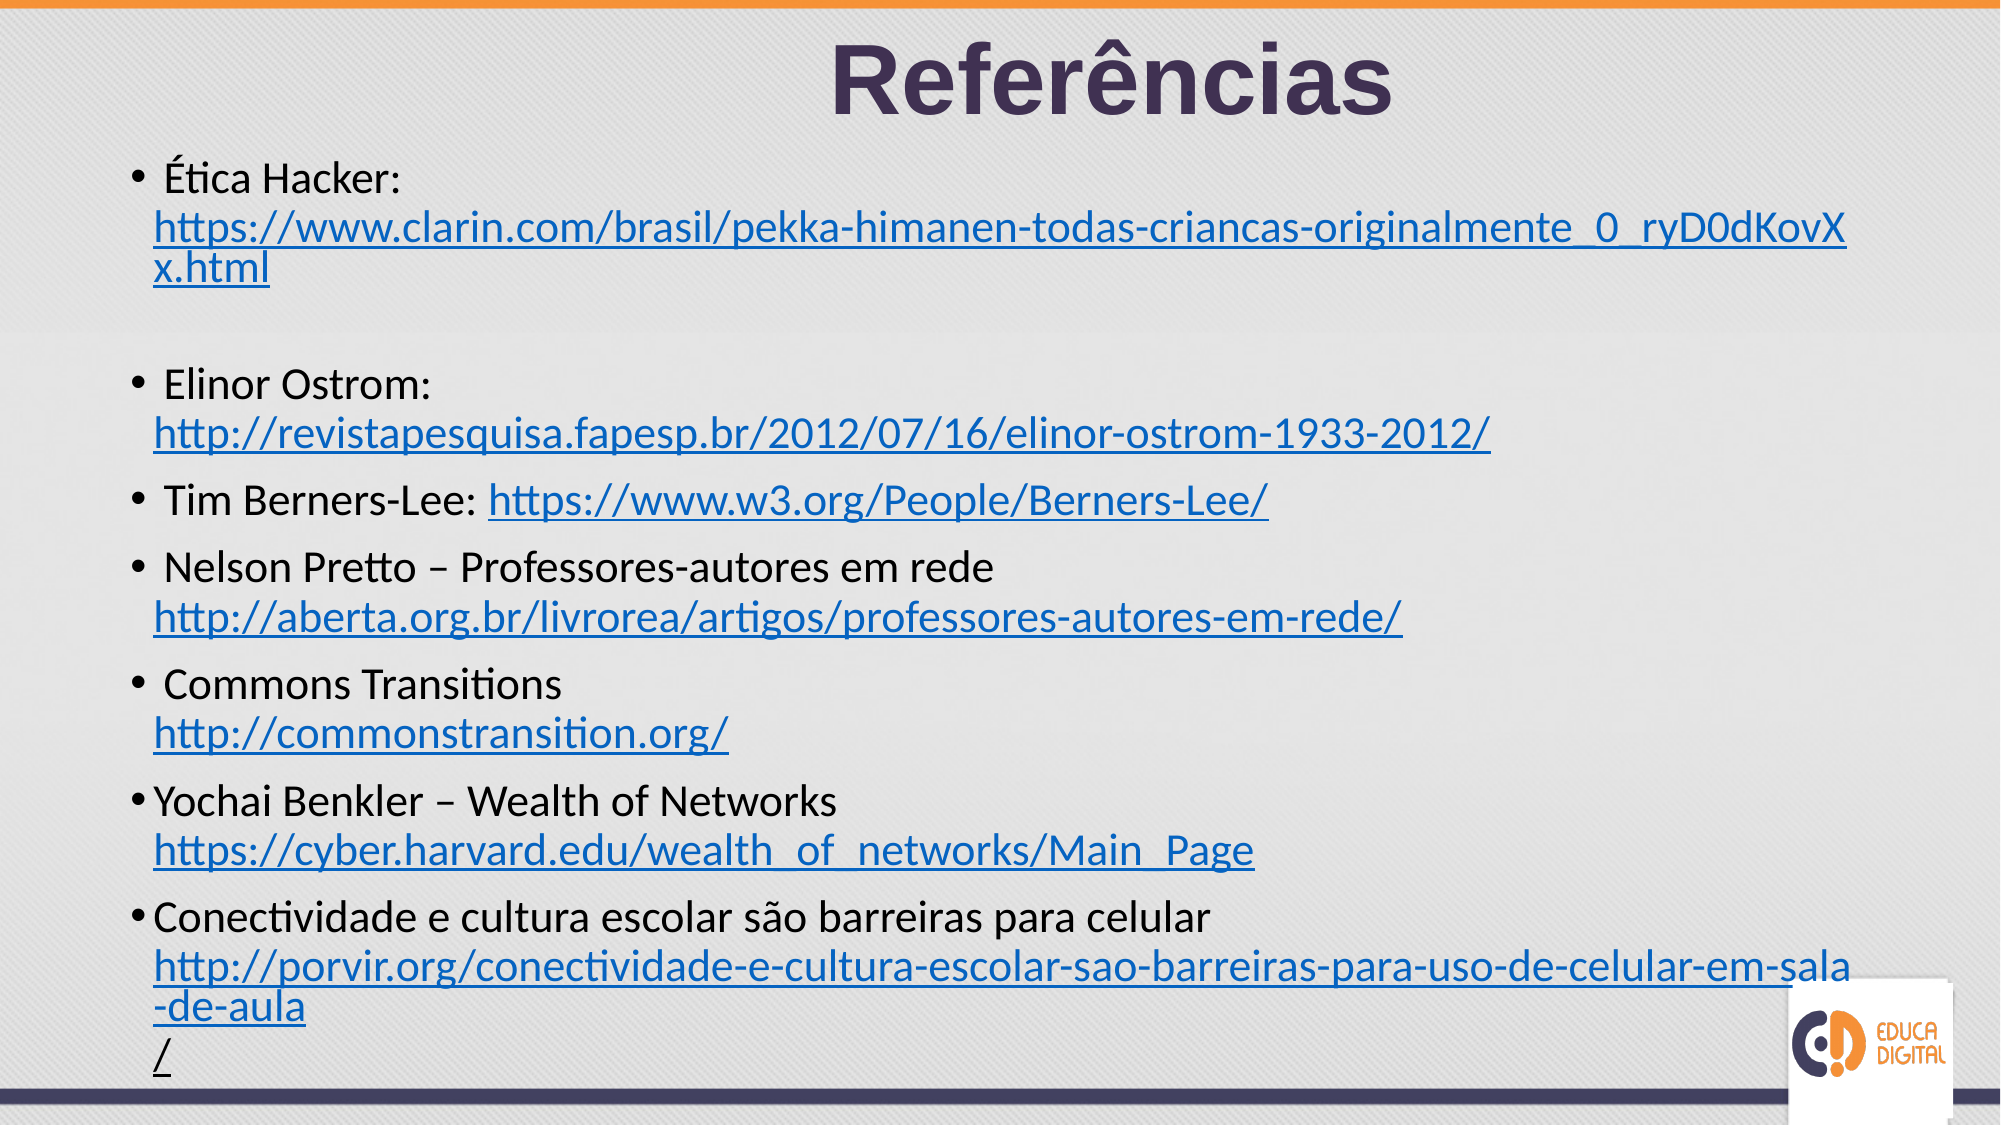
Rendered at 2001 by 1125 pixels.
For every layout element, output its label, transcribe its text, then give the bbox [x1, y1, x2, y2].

text_box Referências [238, 21, 1988, 128]
list Ética Hacker: https://www.clarin.com/brasil/pekka-himanen-todas-criancas-originalmente_0_ryD0dKovXx.html Elinor Ostrom: http://revistapesquisa.fapesp.br/2012/07/16/elinor-ostrom-1933-2012/ Tim Berners-Lee: https://www.w3.org/People/Berners-Lee/ Nelson Pretto – Professores-autores em rede http://aberta.org.br/livrorea/artigos/professores-autores-em-rede/ Commons Transitions http://commonstransition.org/ Yochai Benkler – Wealth of Networks https://cyber.harvard.edu/wealth_of_networks/Main_Page Conectividade e cultura escolar são barreiras para celular http://porvir.org/conectividade-e-cultura-escolar-sao-barreiras-para-uso-de-celular-em-sala-de-aula/ [100, 146, 1875, 668]
text_box [1792, 1115, 1954, 1119]
picture [0, 0, 2001, 1125]
